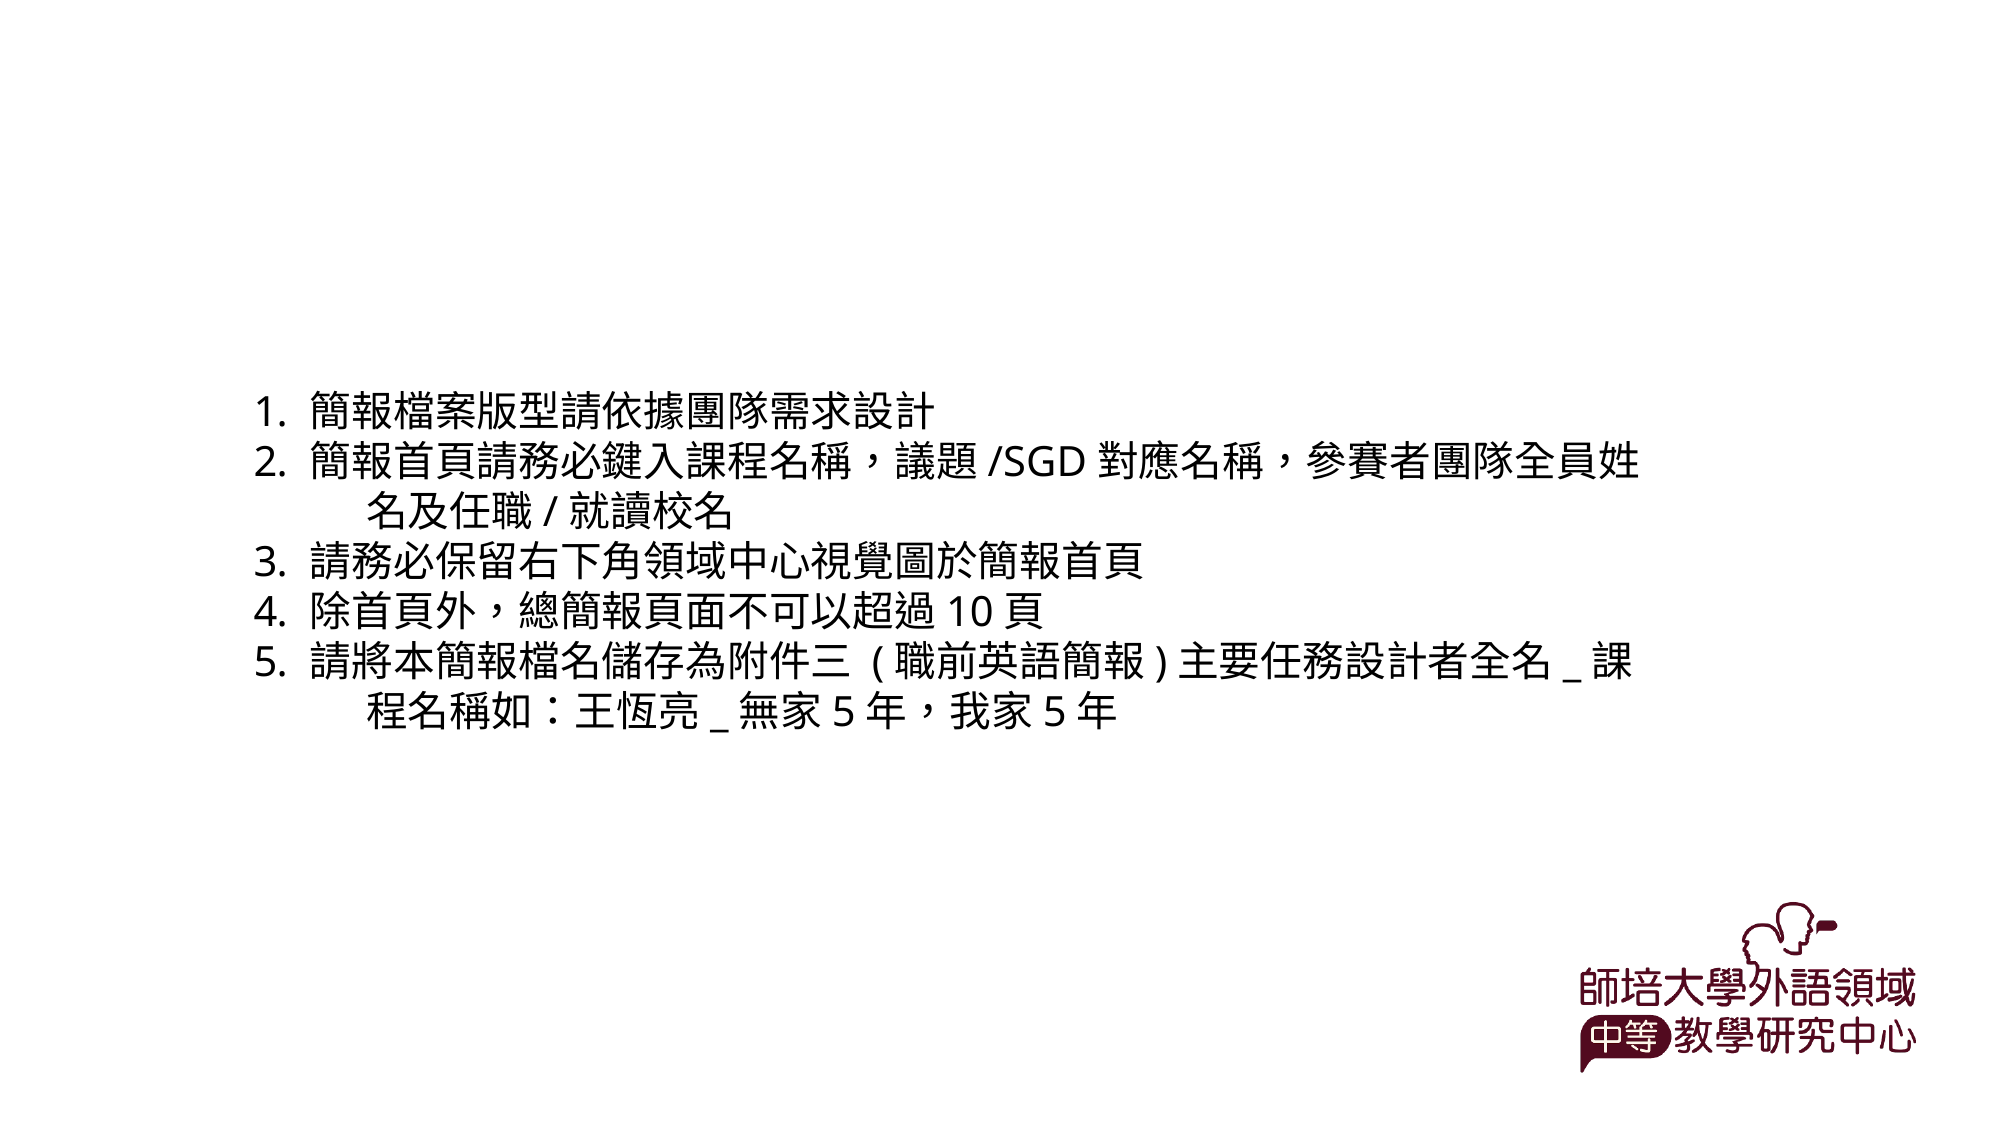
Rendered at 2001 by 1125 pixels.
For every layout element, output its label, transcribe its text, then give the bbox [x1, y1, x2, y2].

picture [1578, 900, 1916, 1075]
text_box 簡報檔案版型請依據團隊需求設計 簡報首頁請務必鍵入課程名稱，議題/SGD對應名稱，參賽者團隊全員姓名及任職/就讀校名 請務必保留右下角領域中心視覺圖於簡報首頁 除首頁外，總簡報頁面不可以超過10頁 請將本簡報檔名儲存為附件三 (職前英語簡報)主要任務設計者全名_課程名稱如：王恆亮_無家5年，我家5年 [238, 378, 1686, 743]
